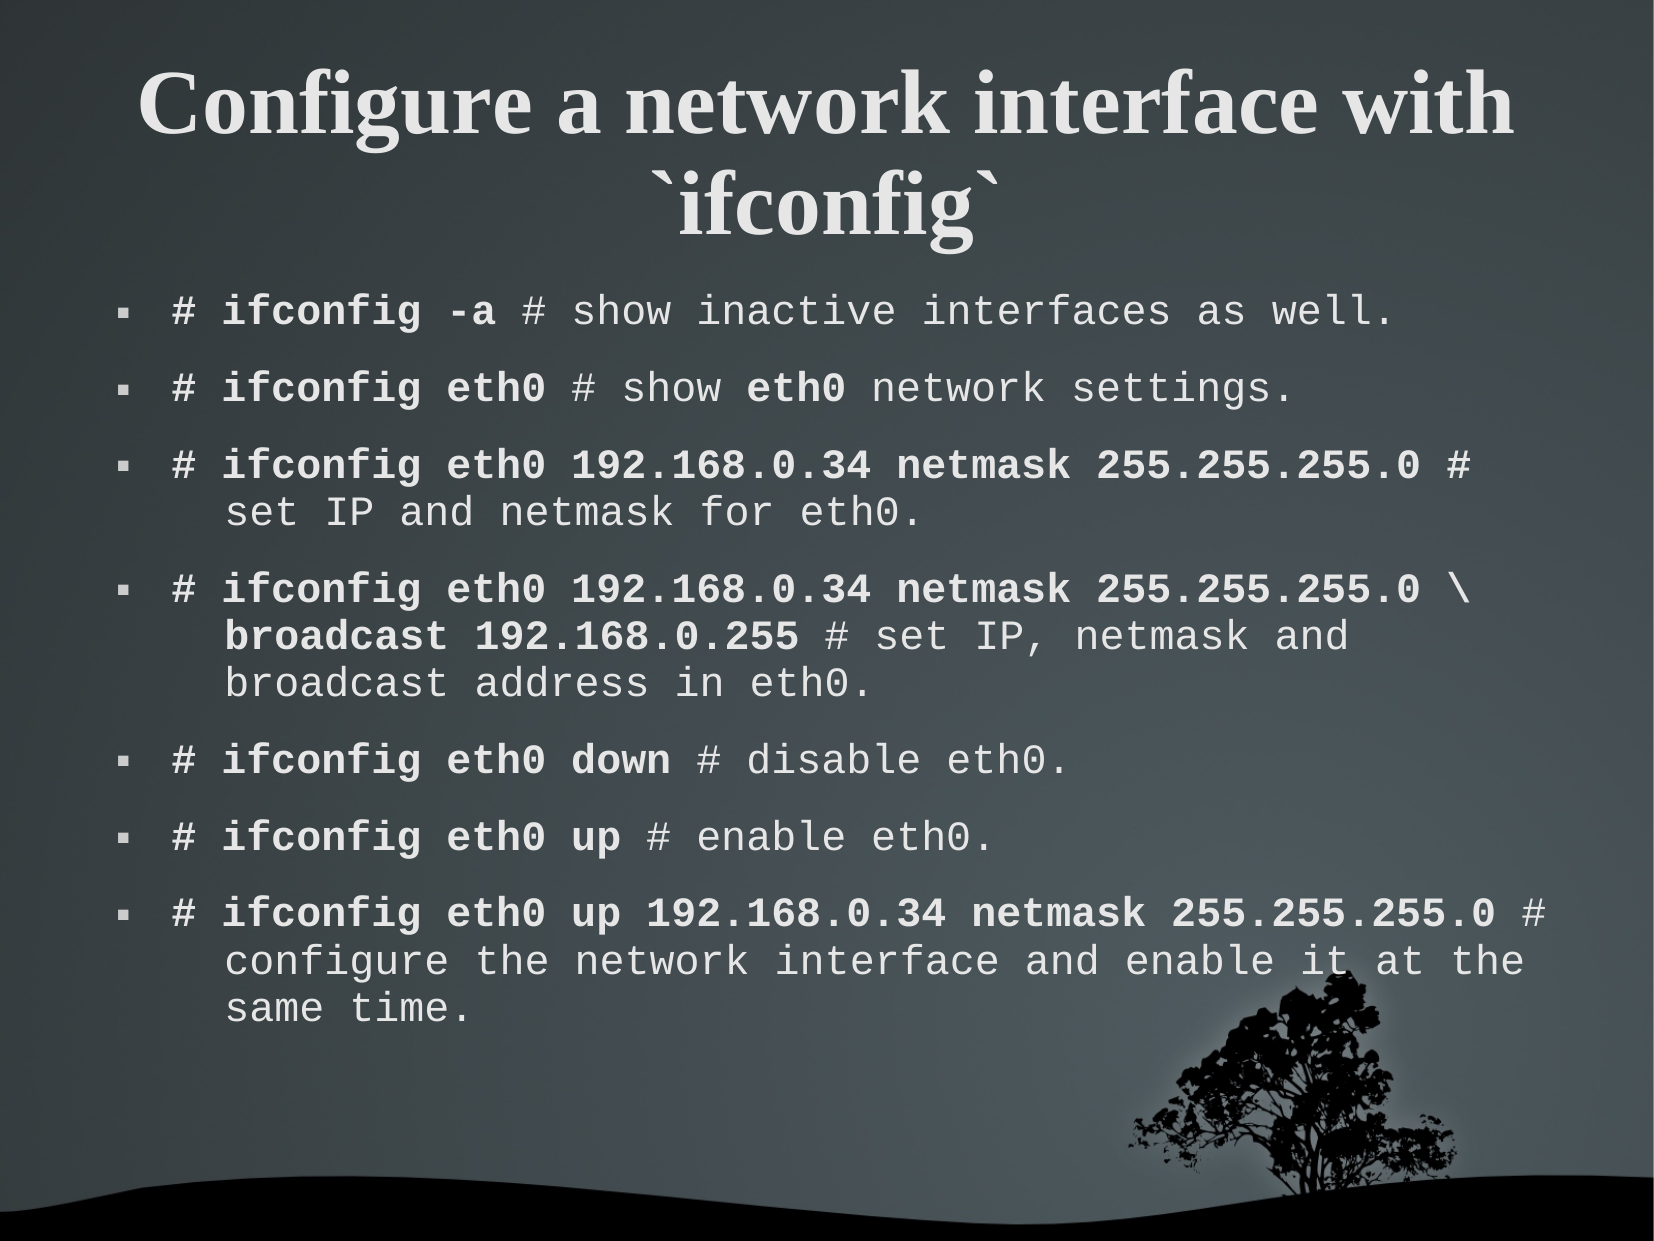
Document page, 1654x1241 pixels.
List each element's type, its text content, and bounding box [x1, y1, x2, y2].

picture [0, 0, 1654, 1241]
list # ifconfig -a # show inactive interfaces as well. # ifconfig eth0 # show eth0 network settings. # ifconfig eth0 192.168.0.34 netmask 255.255.255.0 # set IP and netmask for eth0. # ifconfig eth0 192.168.0.34 netmask 255.255.255.0 \ broadcast 192.168.0.255 # set IP, netmask and broadcast address in eth0. # ifconfig eth0 down # disable eth0. # ifconfig eth0 up # enable eth0. # ifconfig eth0 up 192.168.0.34 netmask 255.255.255.0 # configure the network interface and enable it at the same time. [82, 290, 1571, 1171]
title Configure a network interface with `ifconfig` [82, 49, 1571, 257]
